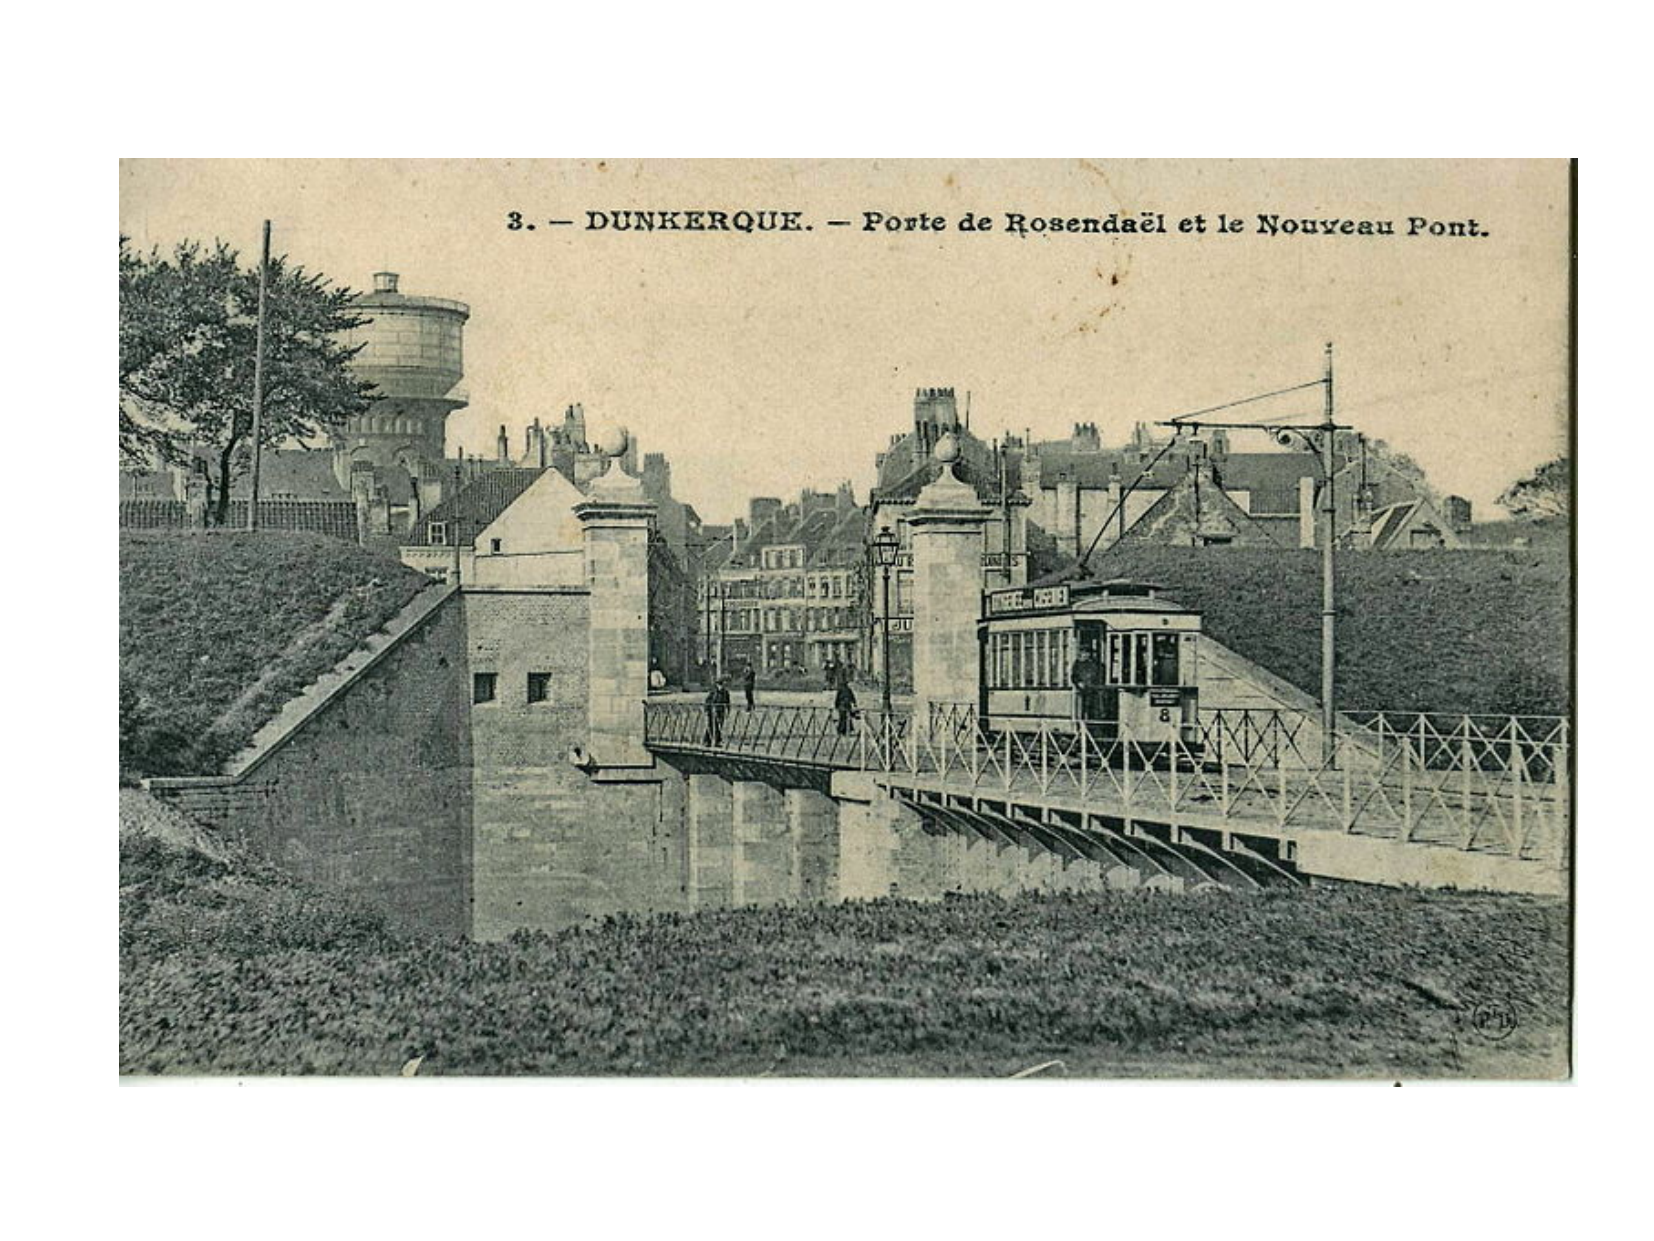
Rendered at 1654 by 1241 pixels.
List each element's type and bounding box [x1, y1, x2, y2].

picture [118, 153, 1578, 1087]
